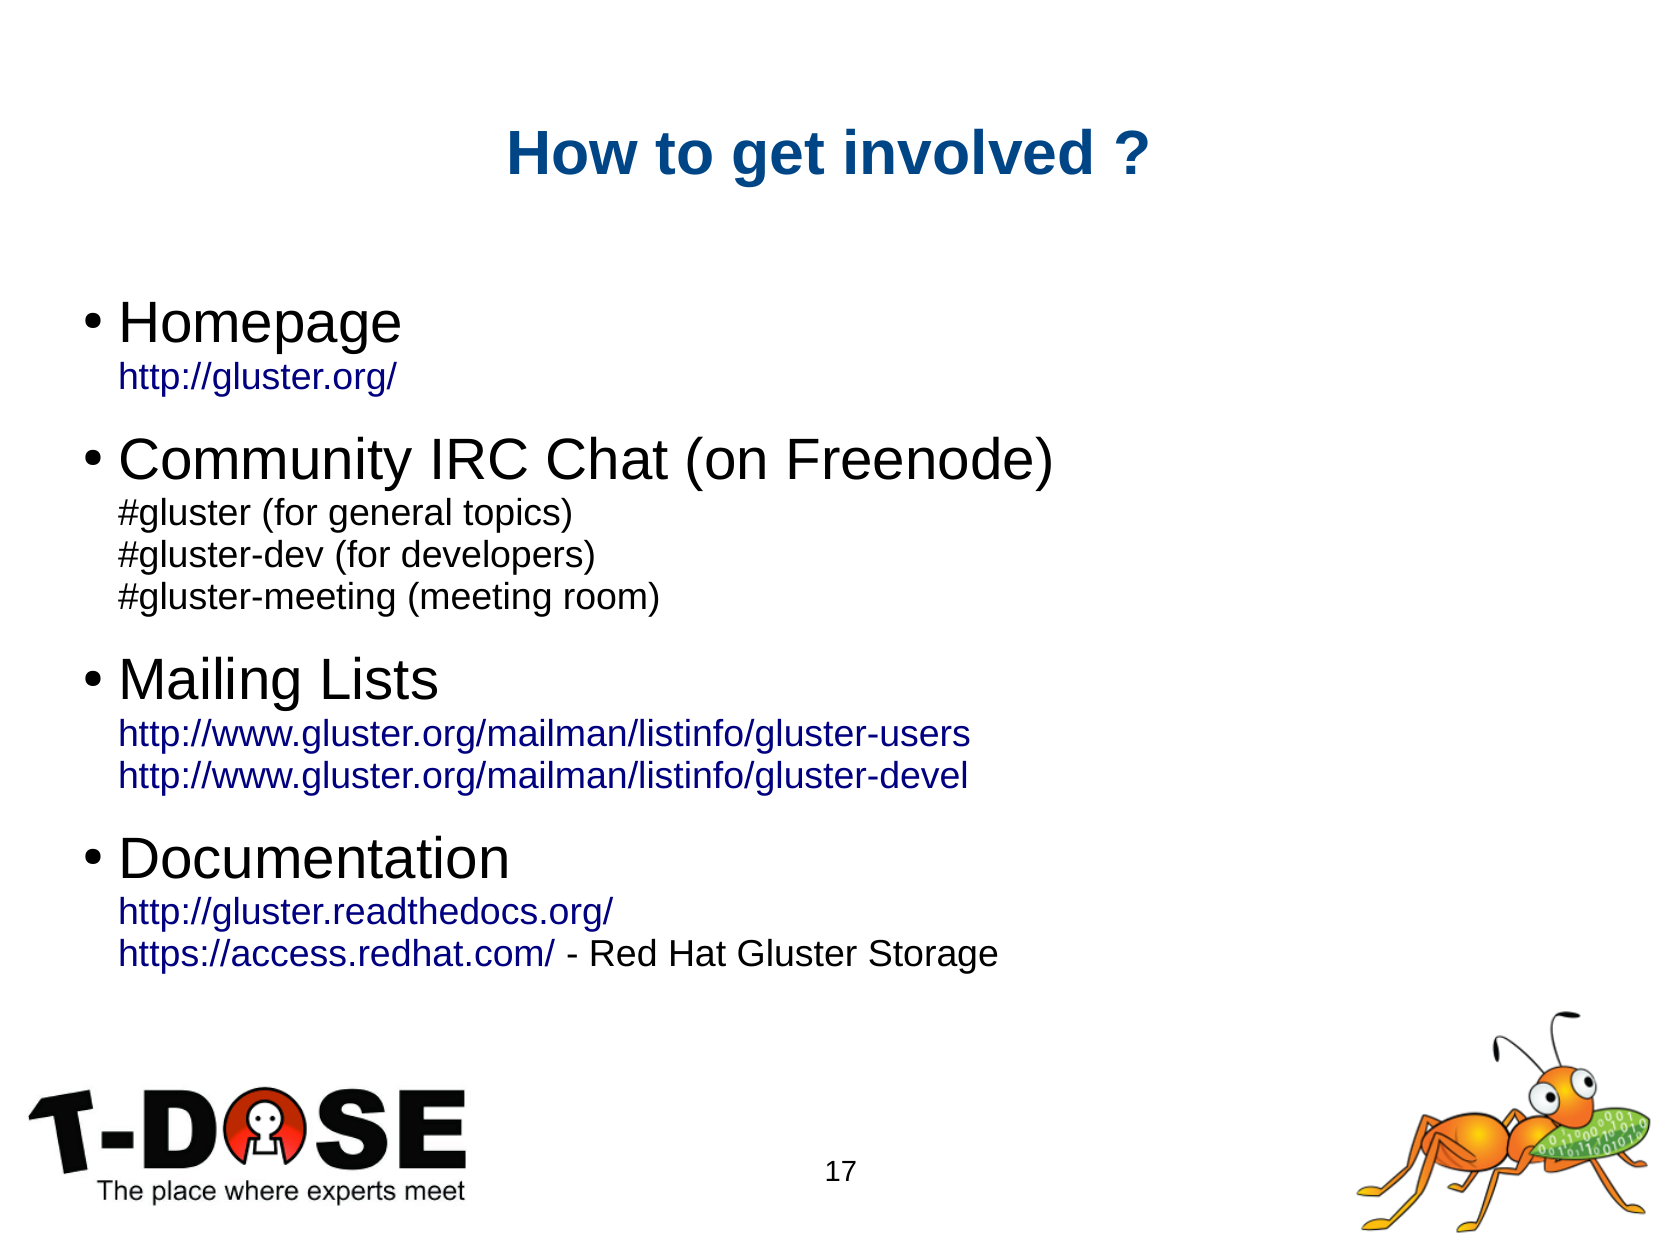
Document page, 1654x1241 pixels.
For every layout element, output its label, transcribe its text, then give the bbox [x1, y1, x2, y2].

title How to get involved ? [82, 49, 1571, 257]
picture [23, 1067, 481, 1214]
list Homepage http://gluster.org/ Community IRC Chat (on Freenode) #gluster (for general topics) #gluster-dev (for developers) #gluster-meeting (meeting room) Mailing Lists http://www.gluster.org/mailman/listinfo/gluster-users http://www.gluster.org/mailman/listinfo/gluster-devel Documentation http://gluster.readthedocs.org/ https://access.redhat.com/ - Red Hat Gluster Storage [82, 290, 1571, 1010]
picture [1353, 1009, 1654, 1235]
